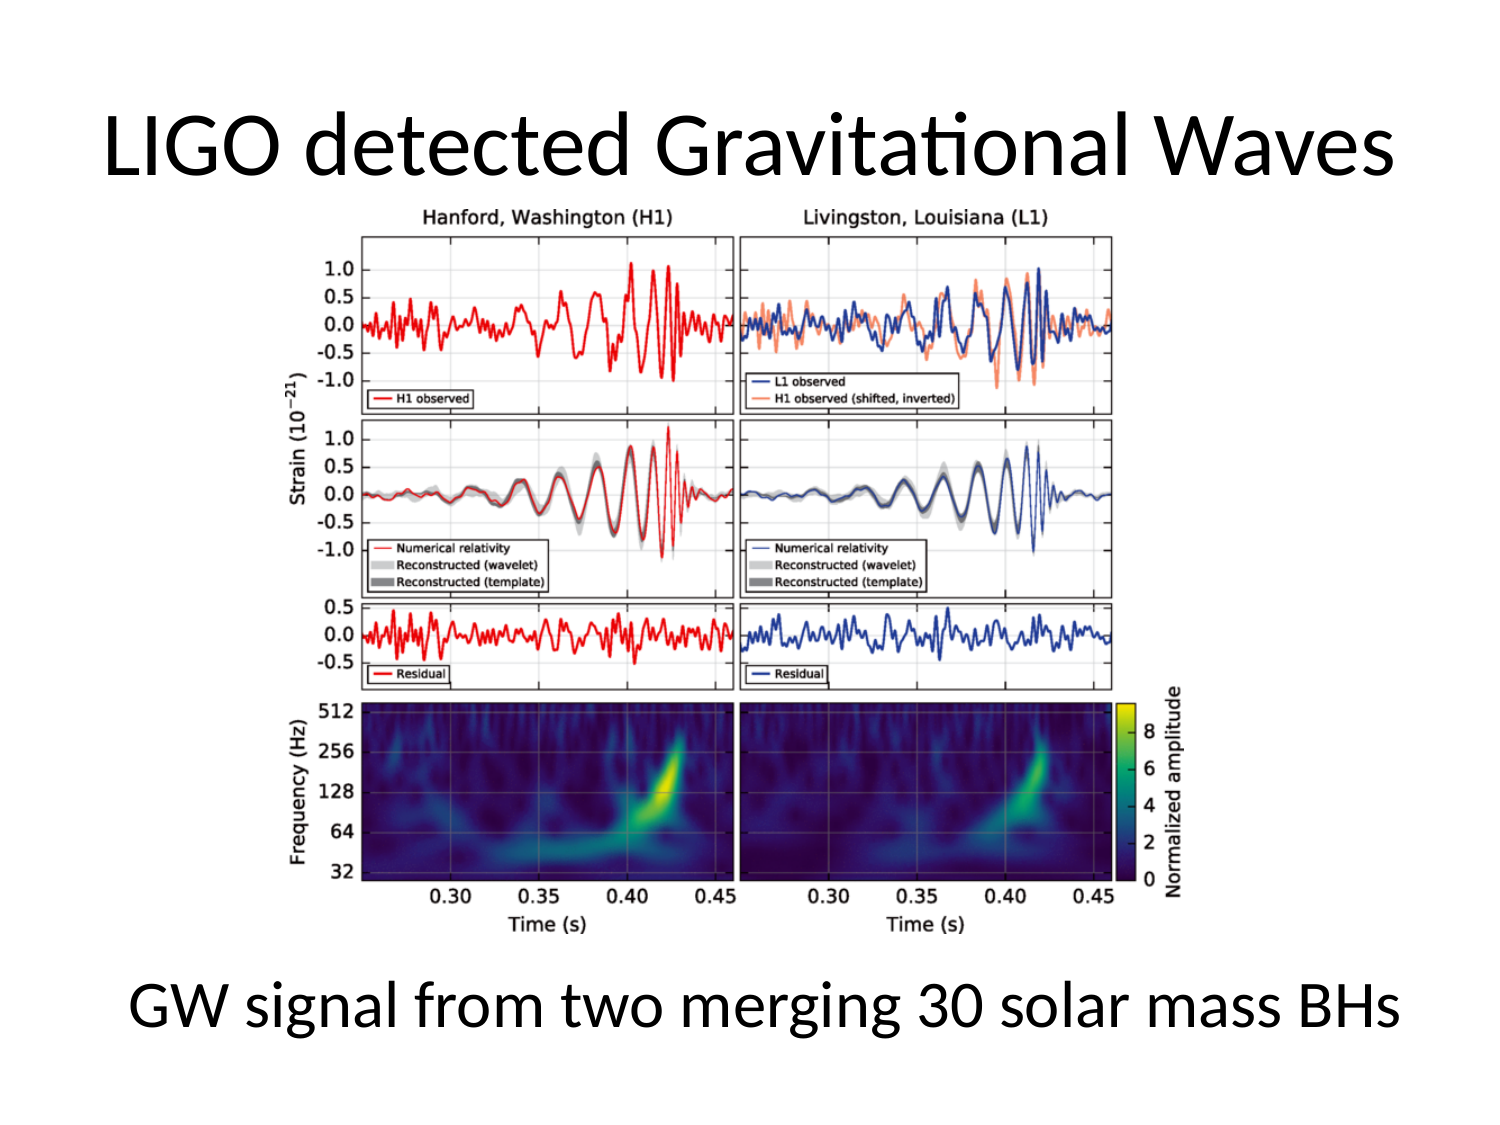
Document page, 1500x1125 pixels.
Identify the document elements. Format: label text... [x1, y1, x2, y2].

text_box GW signal from two merging 30 solar mass BHs [113, 953, 1418, 1049]
title LIGO detected Gravitational Waves [75, 45, 1425, 233]
picture [285, 209, 1184, 934]
